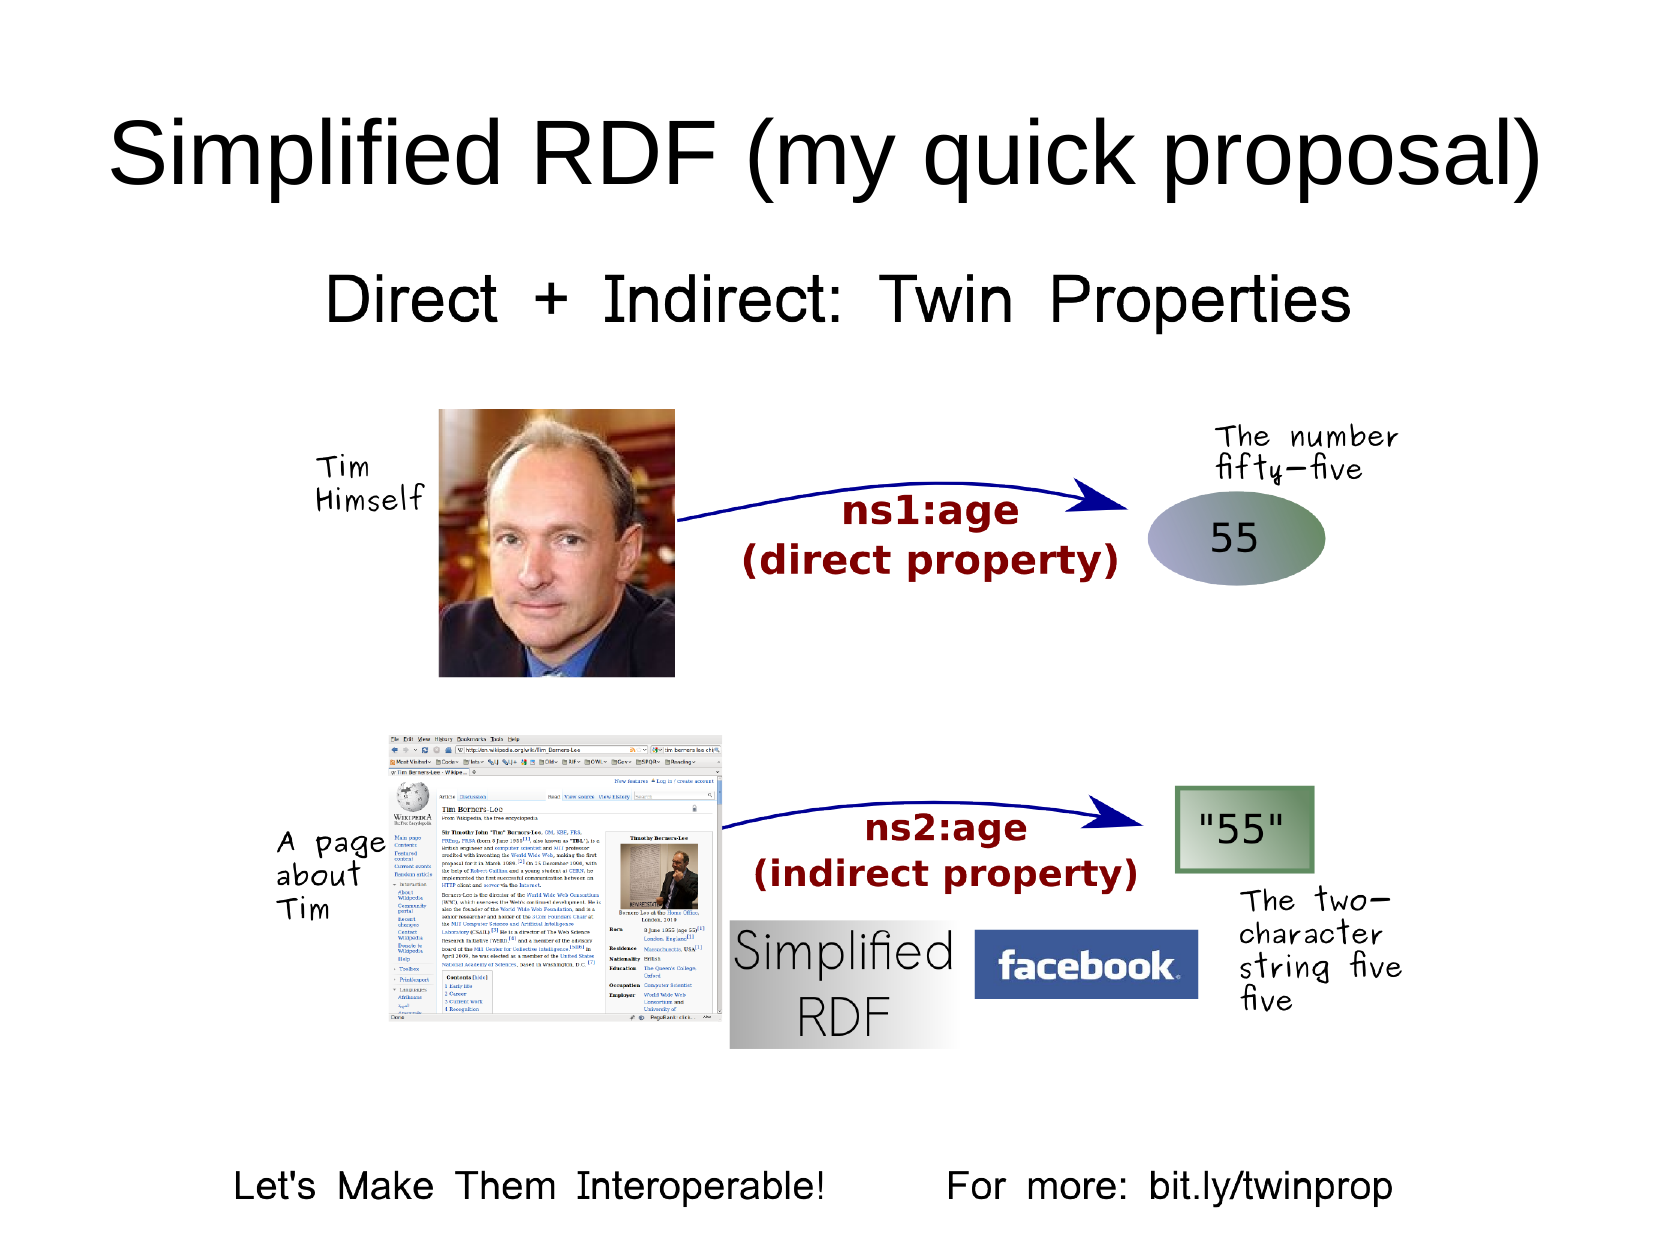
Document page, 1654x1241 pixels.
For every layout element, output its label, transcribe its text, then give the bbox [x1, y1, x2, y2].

title Simplified RDF (my quick proposal) [82, 49, 1571, 257]
picture [217, 250, 1418, 1211]
